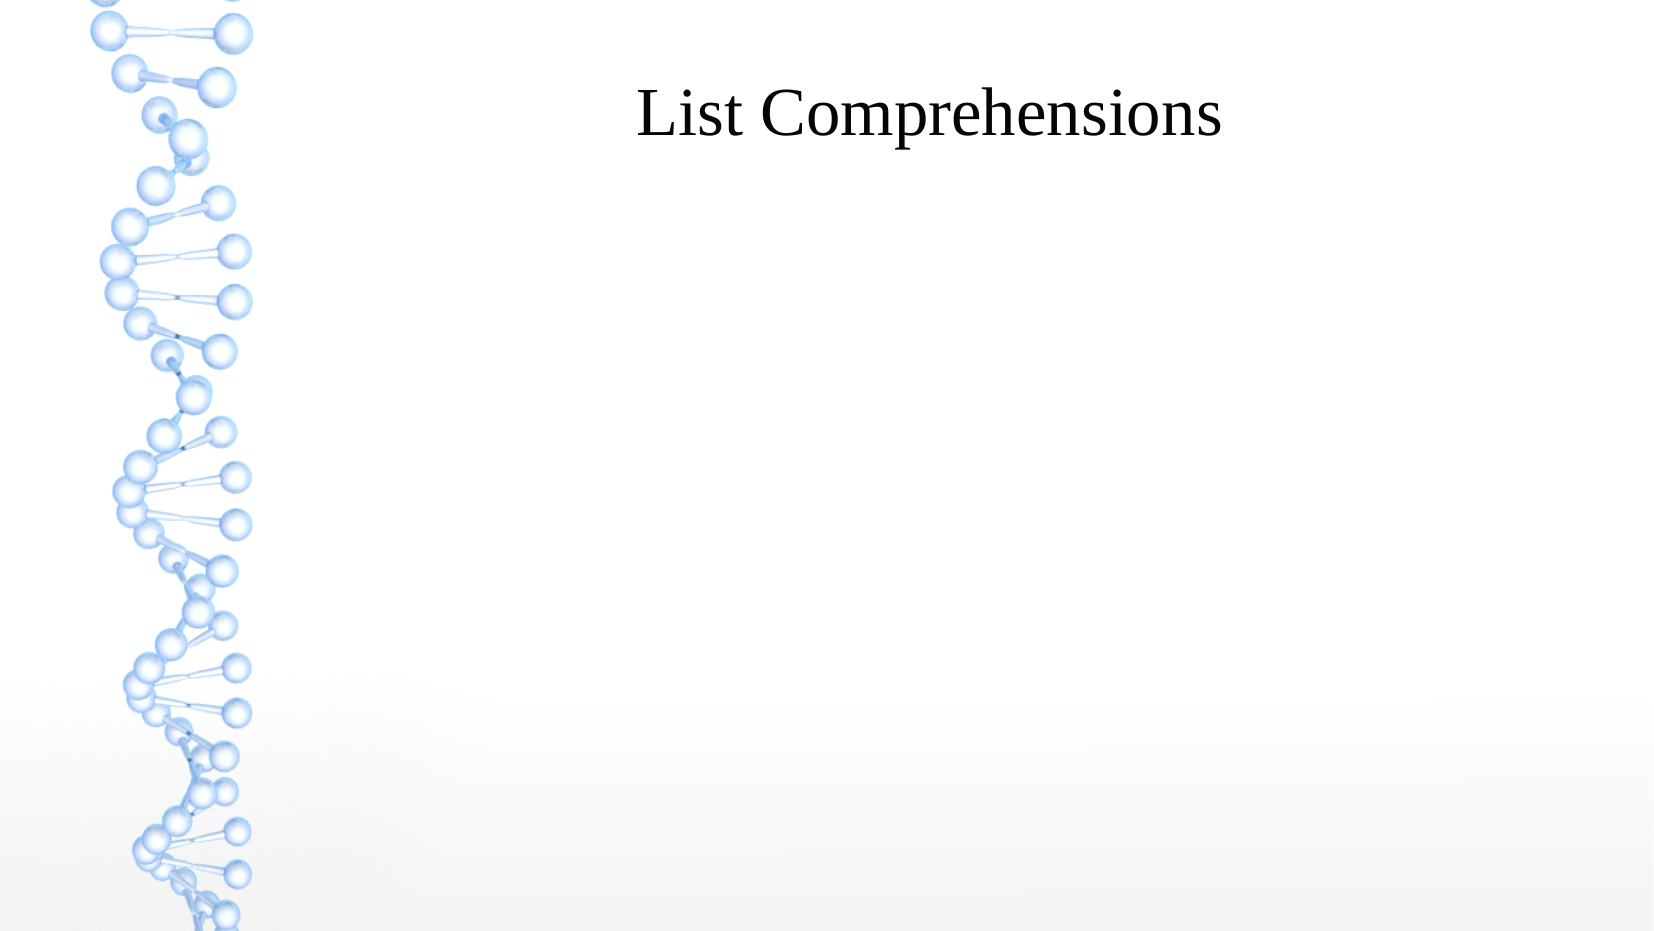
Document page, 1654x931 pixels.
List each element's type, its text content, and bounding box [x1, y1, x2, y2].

title List Comprehensions [265, 35, 1595, 189]
picture [0, 0, 1654, 931]
